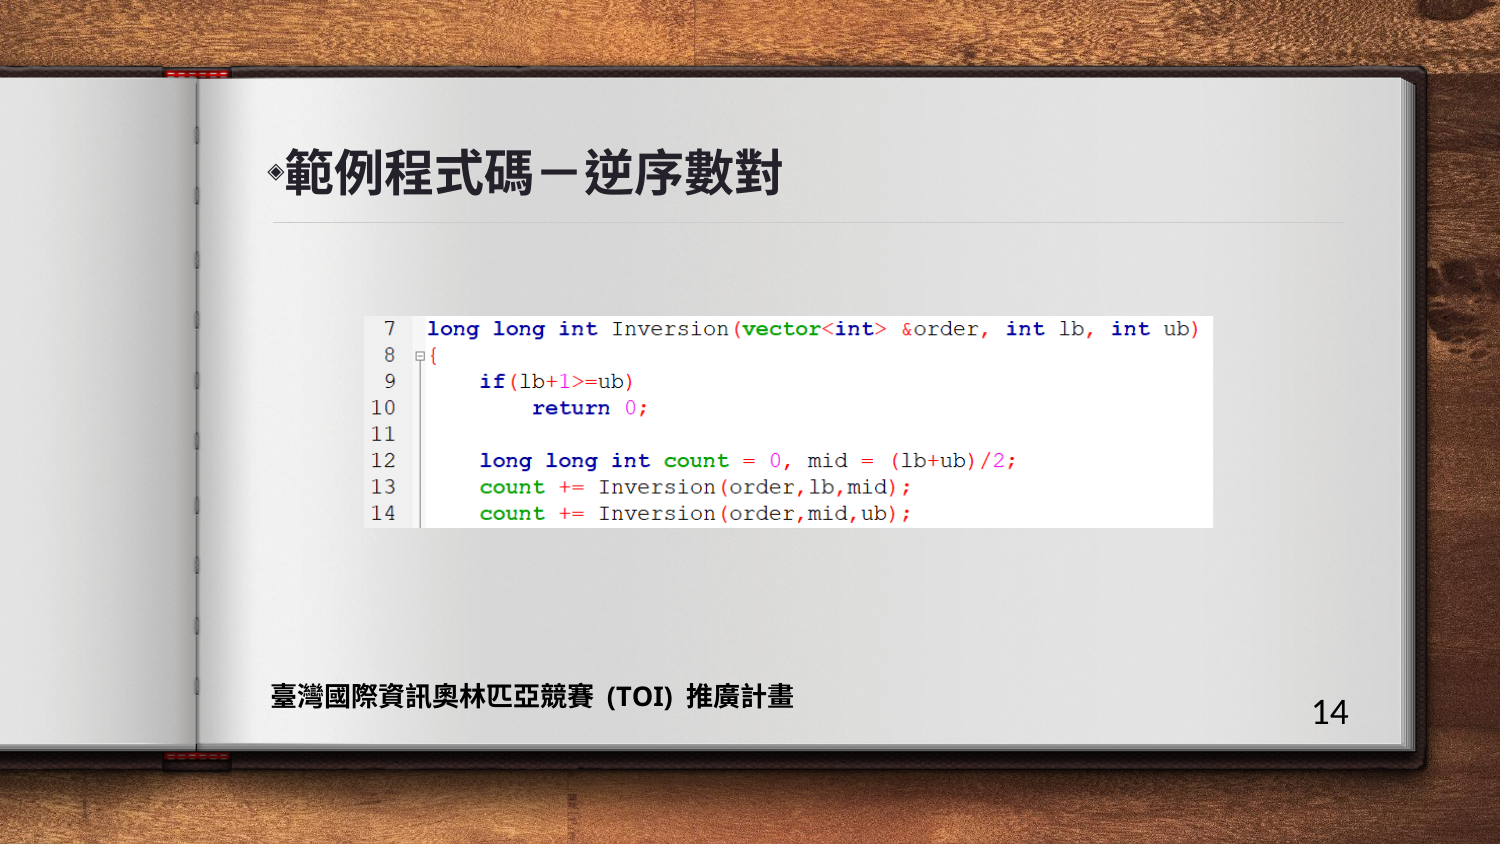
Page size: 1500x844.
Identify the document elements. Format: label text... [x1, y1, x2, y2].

chart [363, 316, 1214, 528]
text_box [1295, 672, 1386, 737]
list 範例程式碼－逆序數對 [252, 126, 1194, 226]
